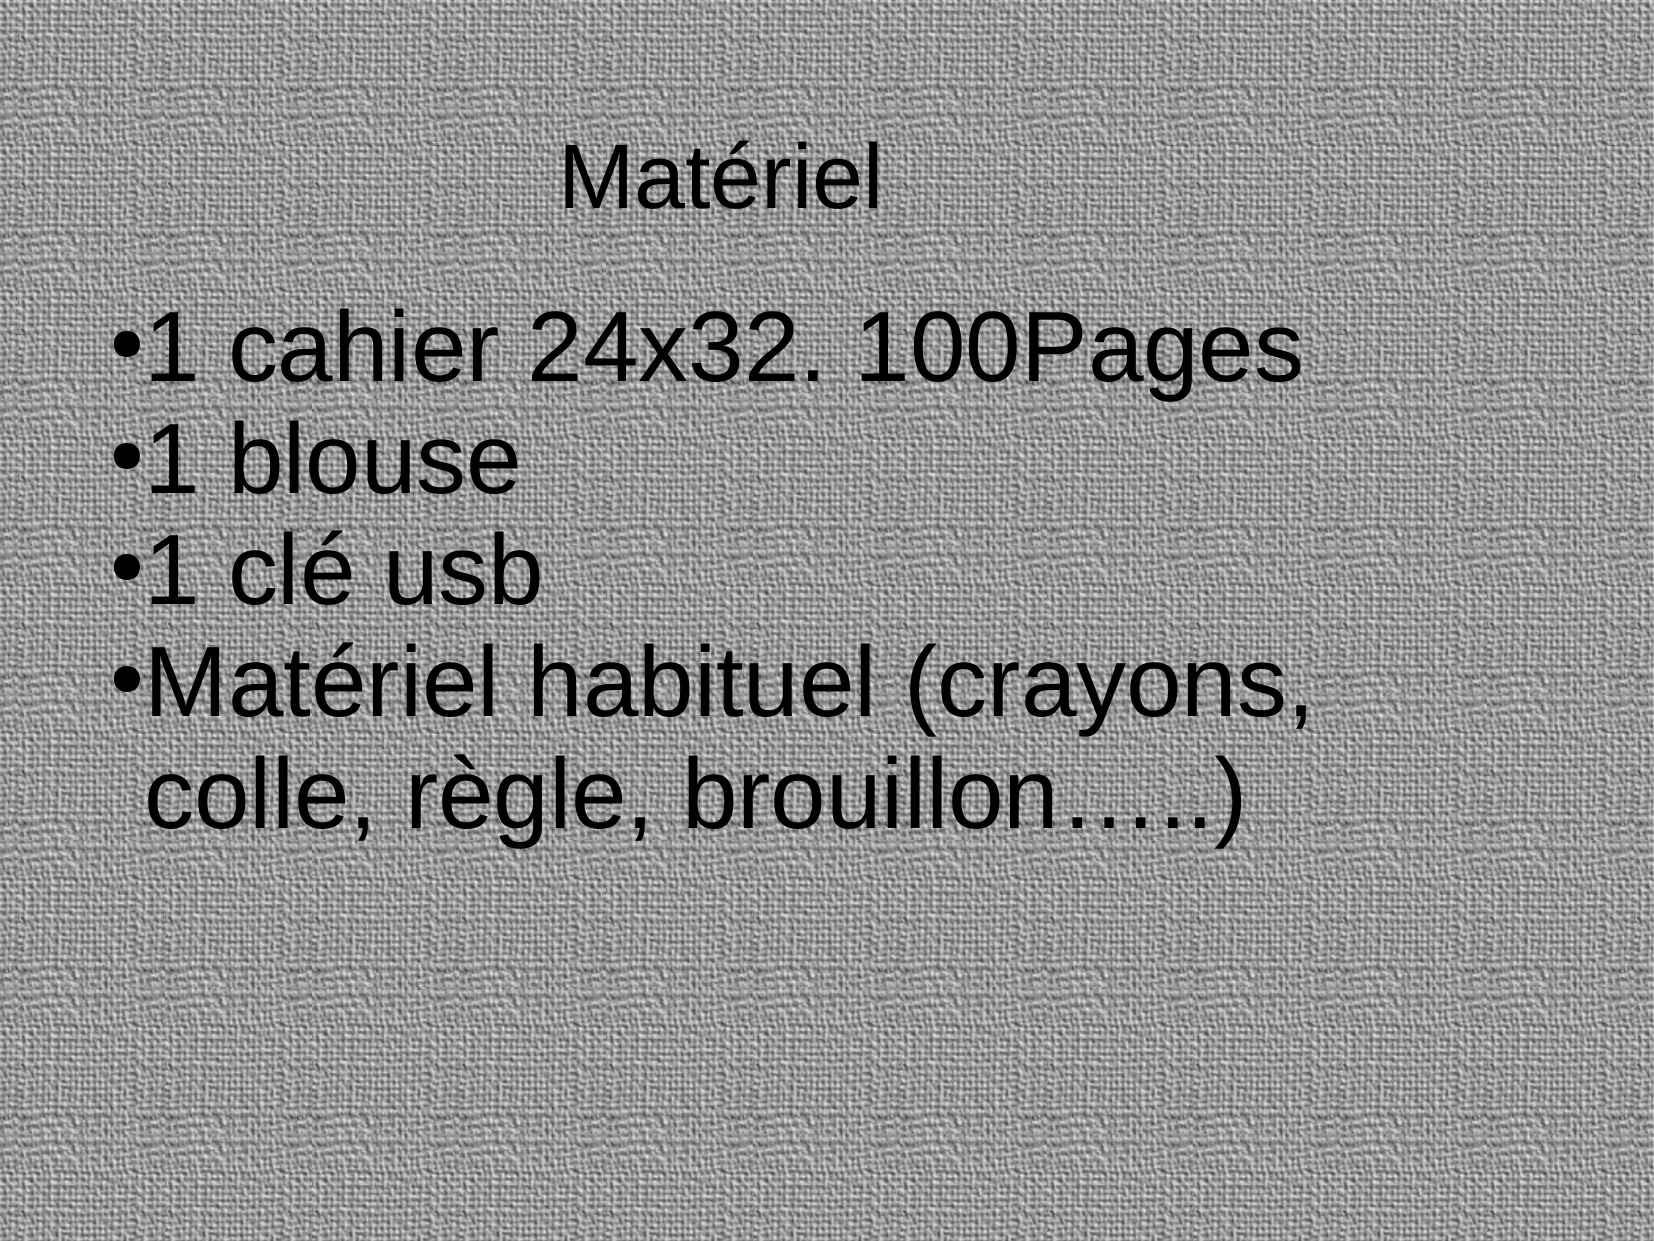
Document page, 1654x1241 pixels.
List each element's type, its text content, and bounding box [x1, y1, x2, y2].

picture [0, 0, 1654, 1241]
text_box 1 cahier 24x32. 100Pages 1 blouse 1 clé usb Matériel habituel (crayons, colle, règle, brouillon…..) [94, 283, 1512, 857]
text_box Matériel [543, 118, 1347, 236]
